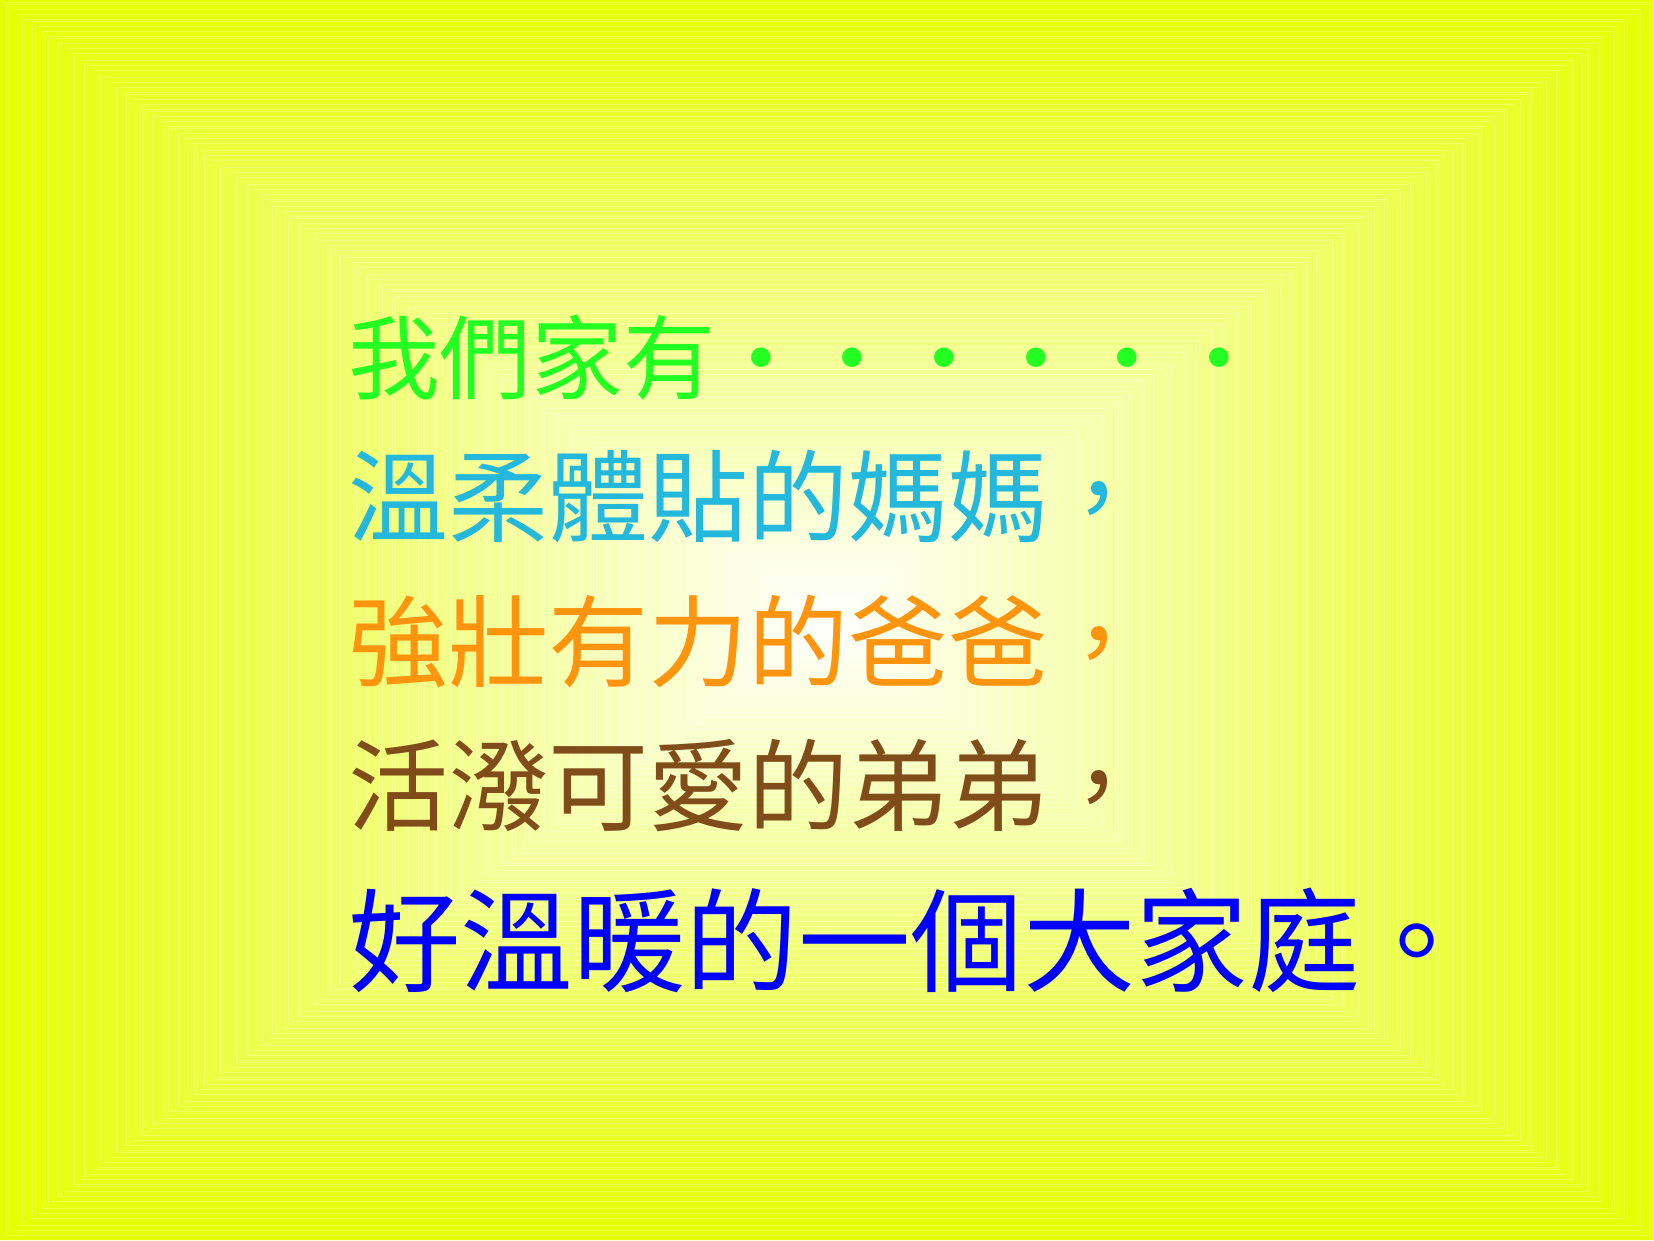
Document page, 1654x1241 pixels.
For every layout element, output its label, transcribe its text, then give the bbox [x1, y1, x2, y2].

text_box 我們家有‧‧‧‧‧‧ 溫柔體貼的媽媽， 強壯有力的爸爸， 活潑可愛的弟弟， 好溫暖的一個大家庭。 [333, 236, 1489, 902]
